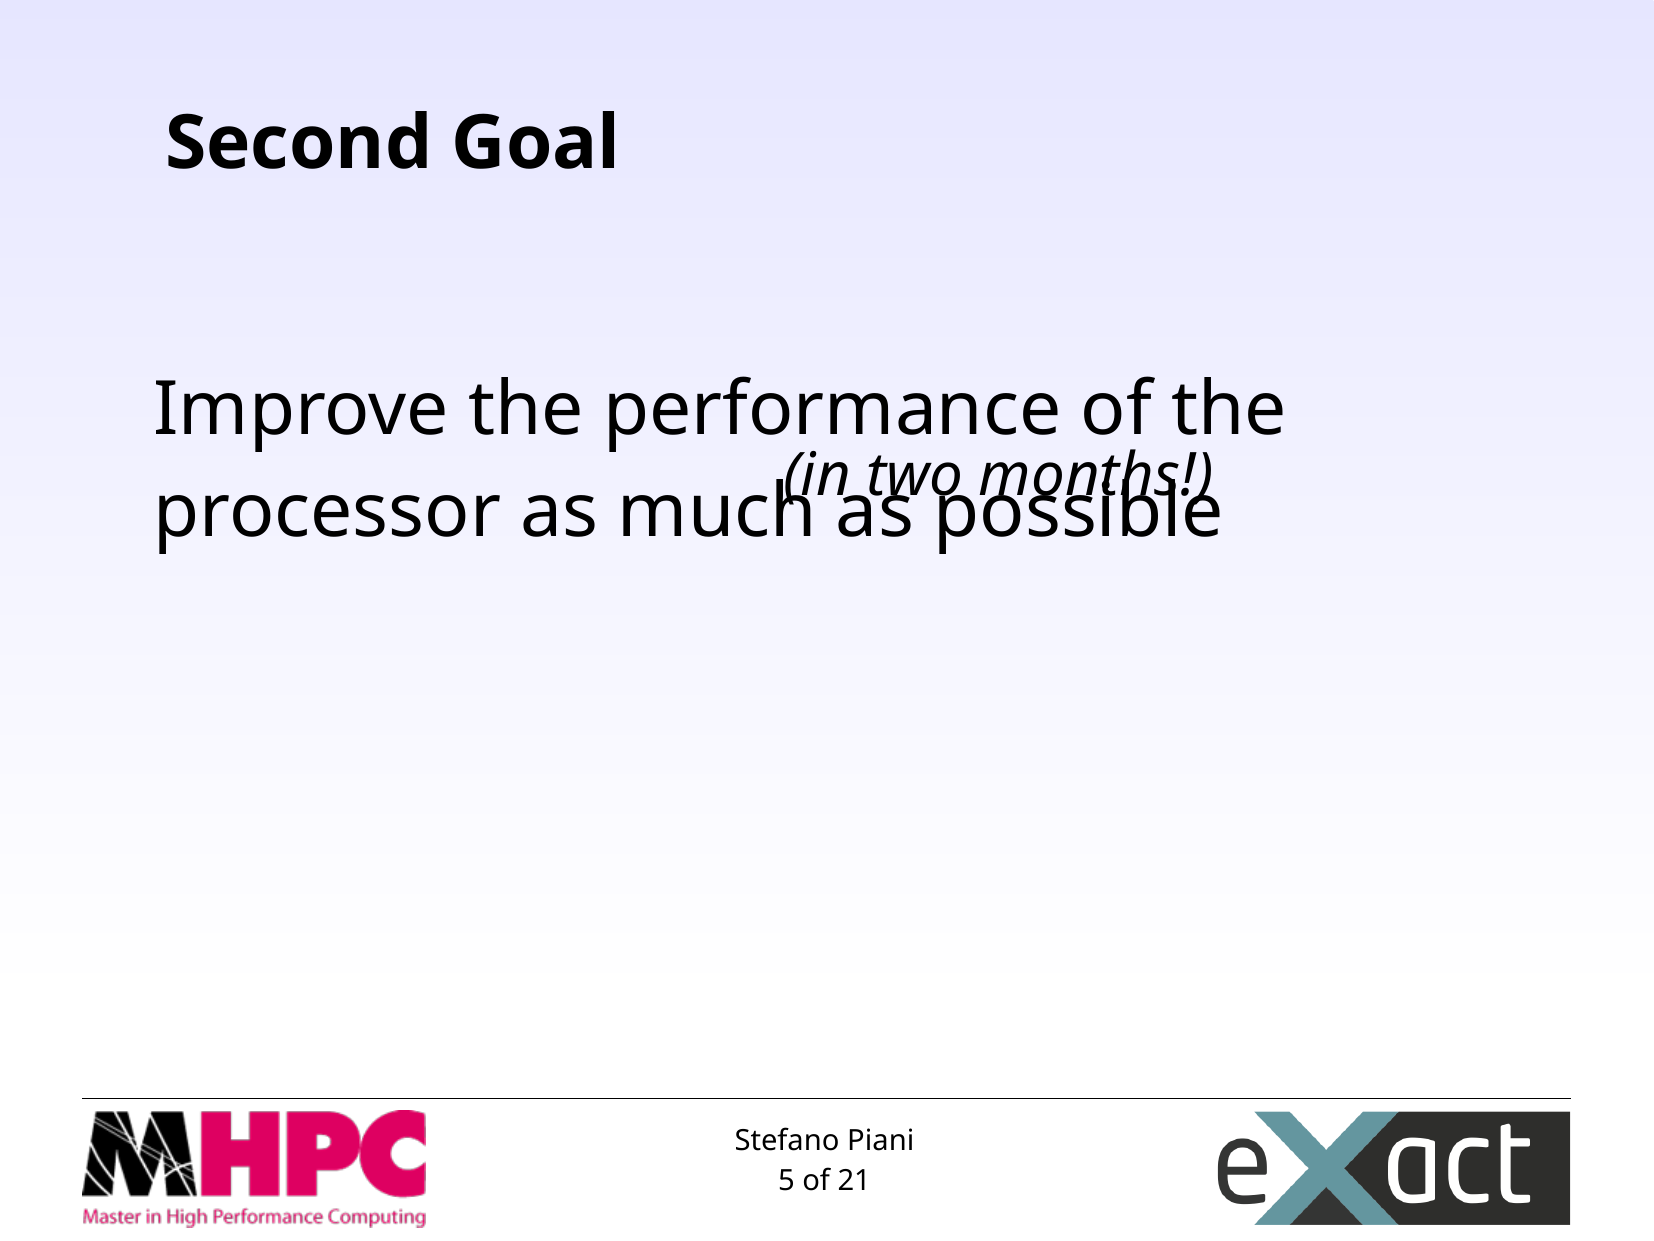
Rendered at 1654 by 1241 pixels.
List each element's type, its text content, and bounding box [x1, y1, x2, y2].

picture [82, 1110, 426, 1228]
list (in two months!) [726, 431, 1294, 514]
picture [1216, 1110, 1571, 1226]
title Second Goal [165, 35, 1583, 243]
list Improve the performance of the processor as much as possible [82, 354, 1571, 1075]
